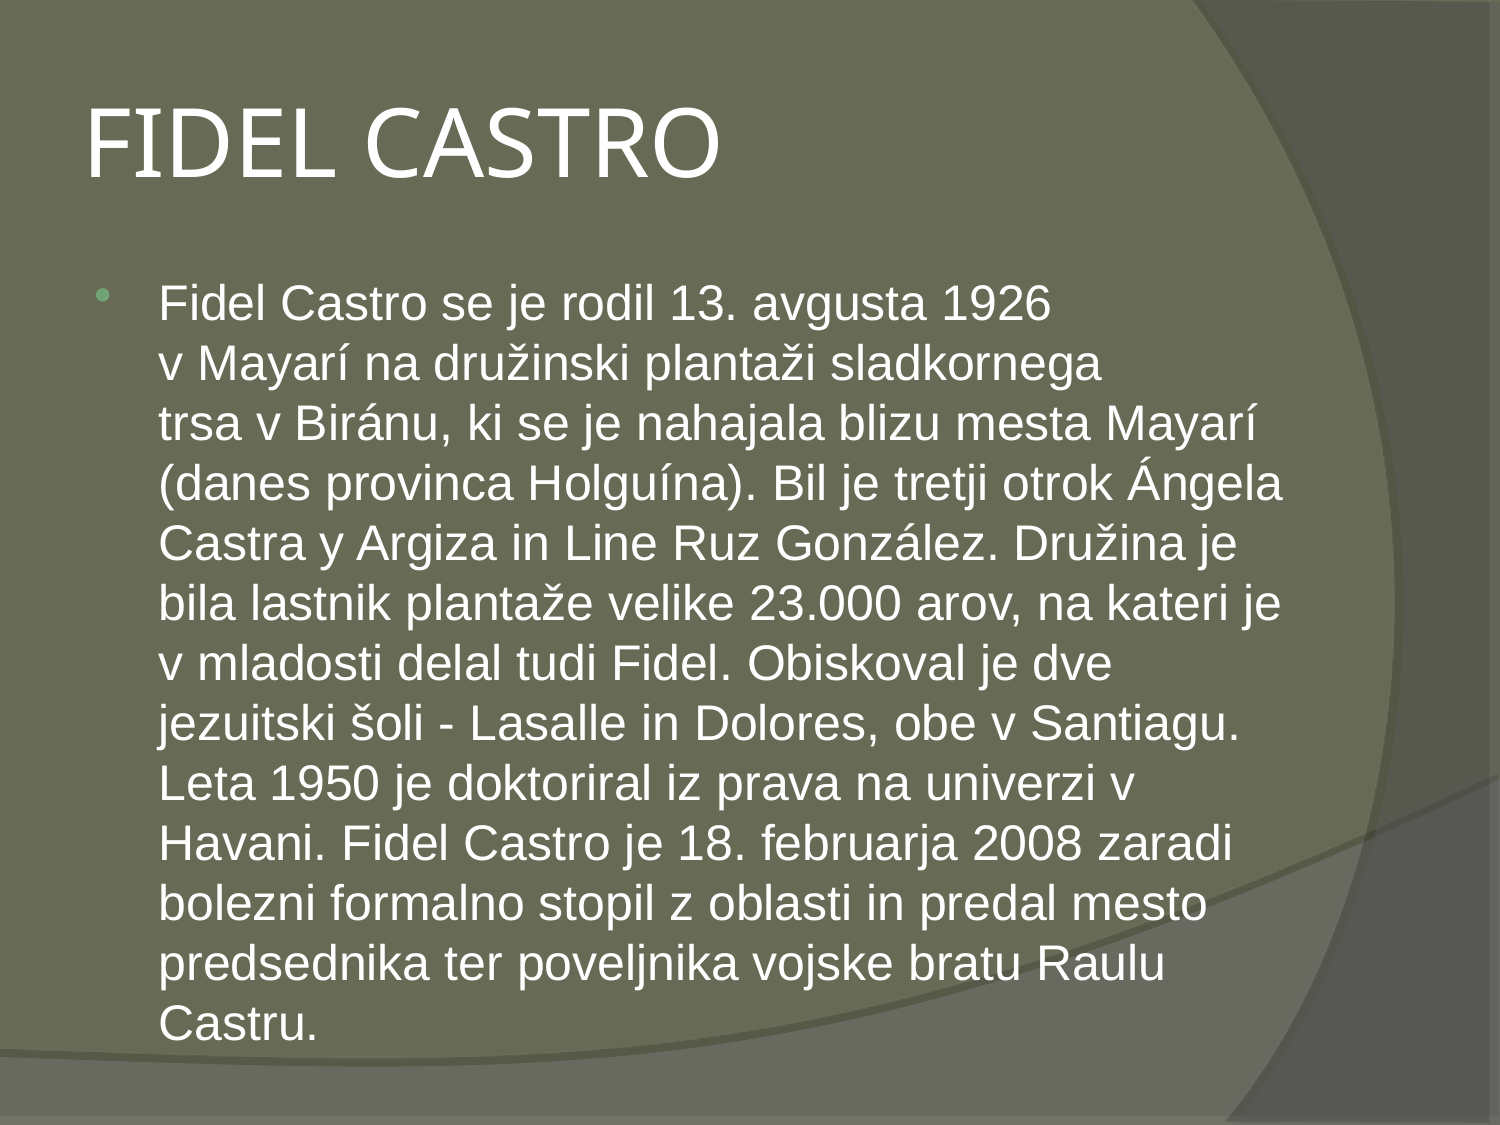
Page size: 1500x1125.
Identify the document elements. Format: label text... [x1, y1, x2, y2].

list Fidel Castro se je rodil 13. avgusta 1926 v Mayarí na družinski plantaži sladkornega trsa v Biránu, ki se je nahajala blizu mesta Mayarí (danes provinca Holguína). Bil je tretji otrok Ángela Castra y Argiza in Line Ruz González. Družina je bila lastnik plantaže velike 23.000 arov, na kateri je v mladosti delal tudi Fidel. Obiskoval je dve jezuitski šoli - Lasalle in Dolores, obe v Santiagu. Leta 1950 je doktoriral iz prava na univerzi v Havani. Fidel Castro je 18. februarja 2008 zaradi bolezni formalno stopil z oblasti in predal mesto predsednika ter poveljnika vojske bratu Raulu Castru. [75, 262, 1300, 1005]
title FIDEL CASTRO [75, 45, 1300, 233]
